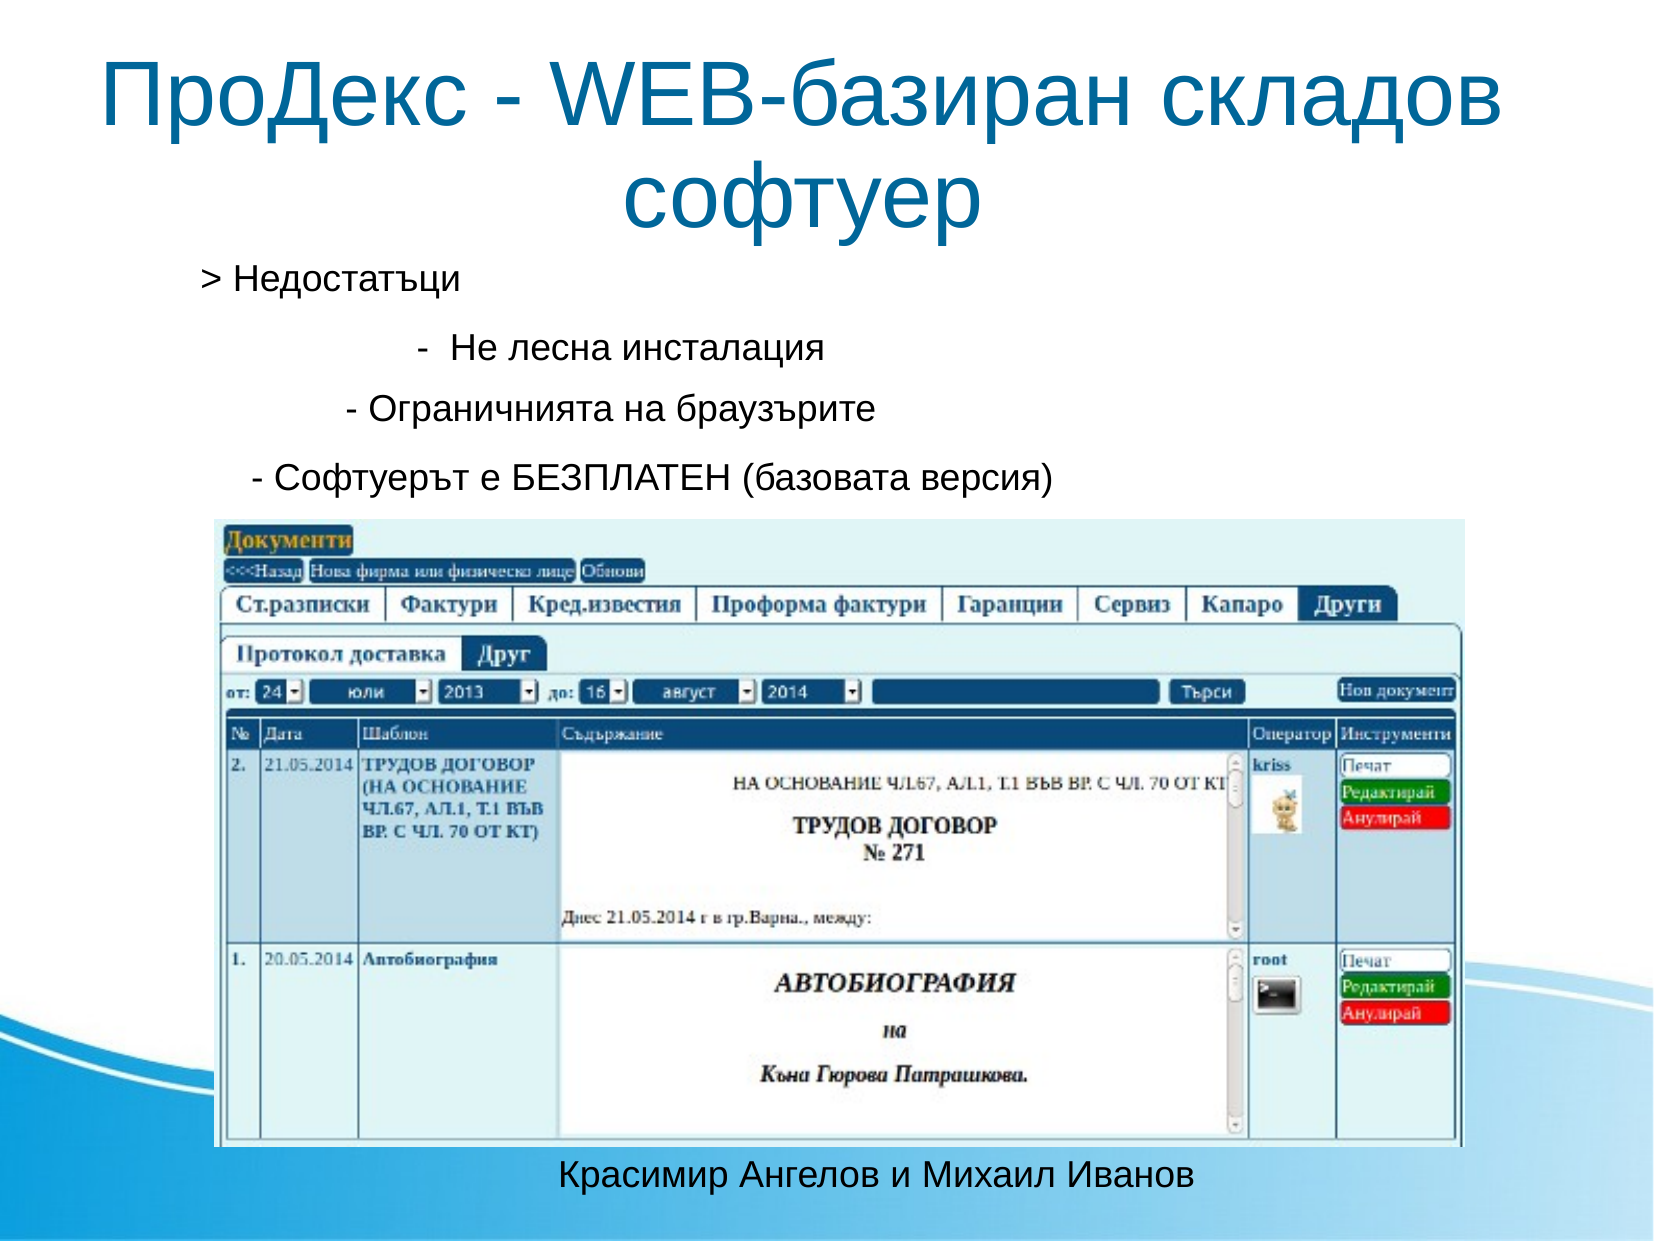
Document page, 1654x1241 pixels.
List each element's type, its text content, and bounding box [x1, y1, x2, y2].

text_box - Софтуерът е БЕЗПЛАТЕН (базовата версия) [236, 448, 1158, 506]
text_box - Не лесна инсталация [401, 318, 1607, 376]
picture [0, 519, 1654, 1241]
text_box > Недостатъци [185, 250, 477, 308]
text_box Красимир Ангелов и Михаил Иванов [543, 1147, 1211, 1203]
title ПроДекс - WEB-базиран складов софтуер [59, 40, 1548, 249]
text_box - Ограничнията на браузърите [330, 380, 1312, 438]
